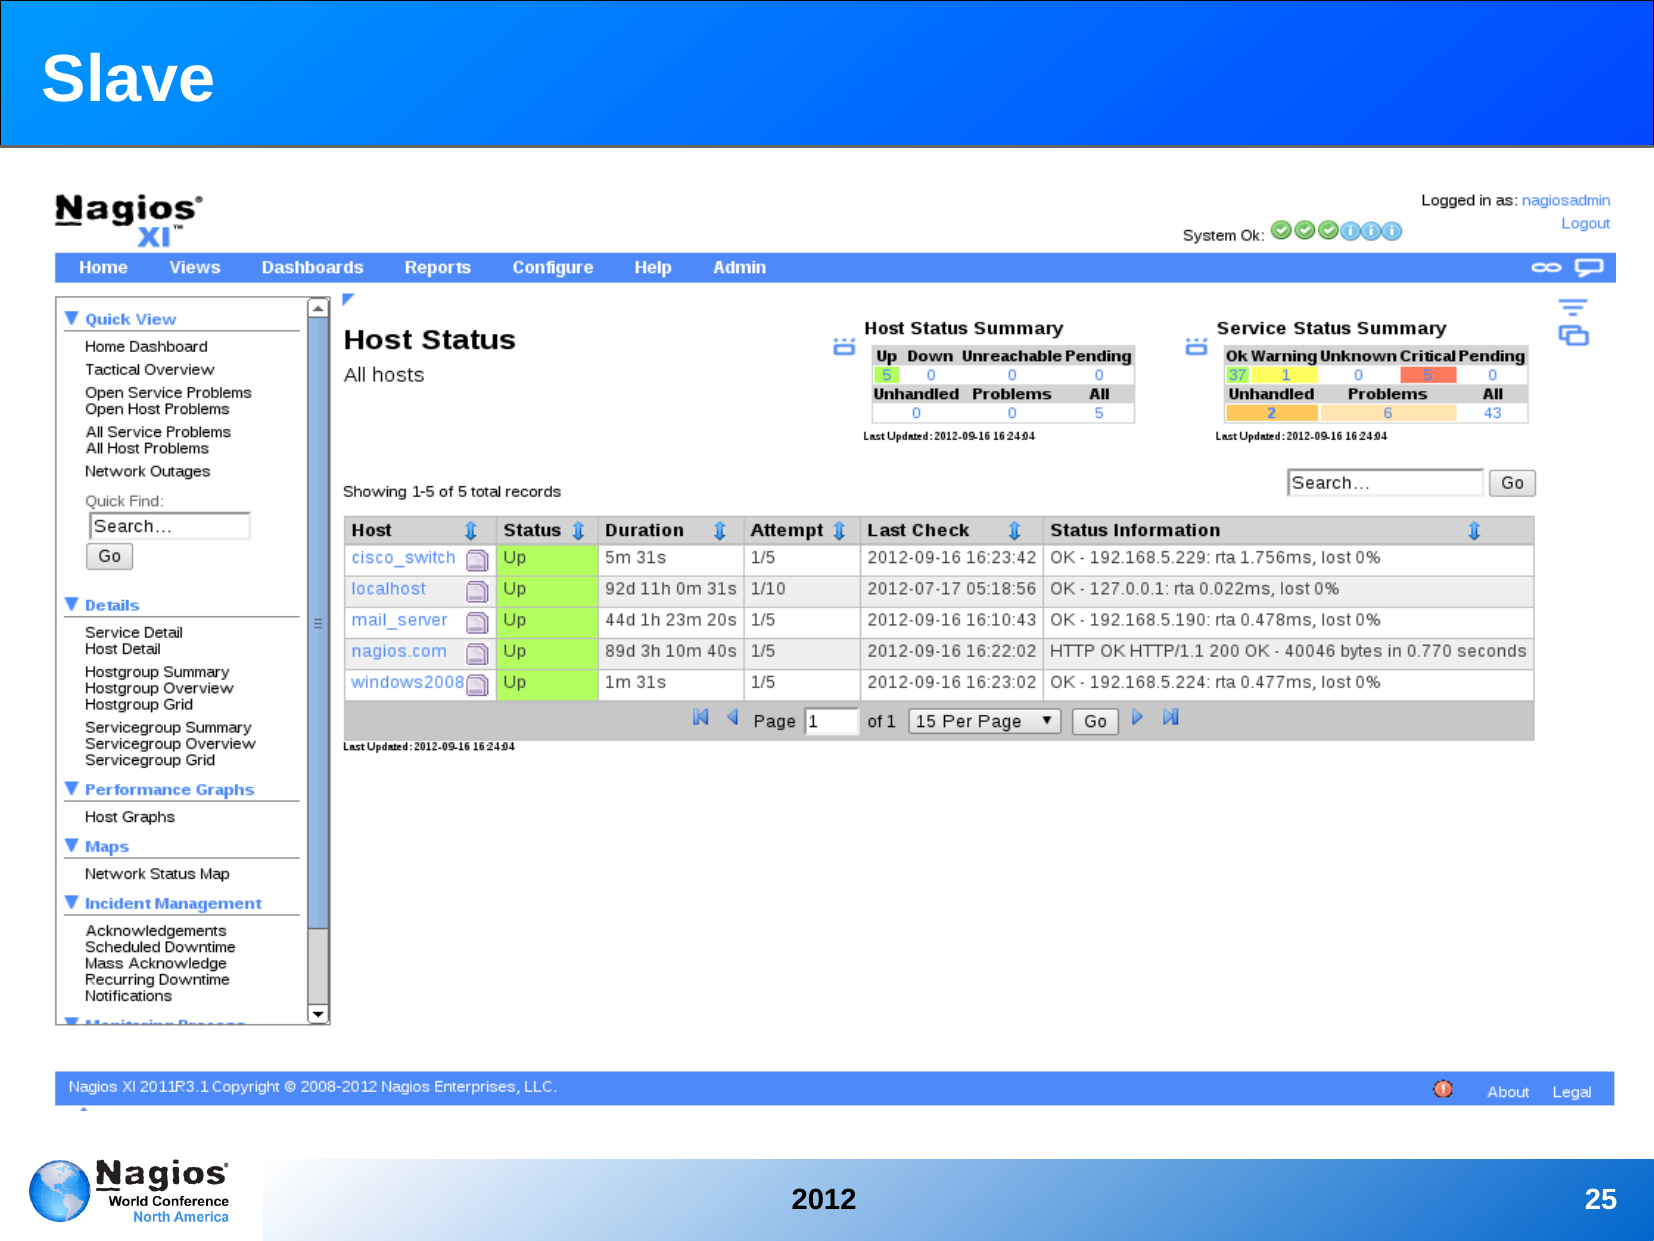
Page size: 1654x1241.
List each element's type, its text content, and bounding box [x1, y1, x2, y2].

picture [48, 188, 1616, 1111]
picture [29, 1159, 229, 1235]
title Slave [41, 29, 1248, 127]
